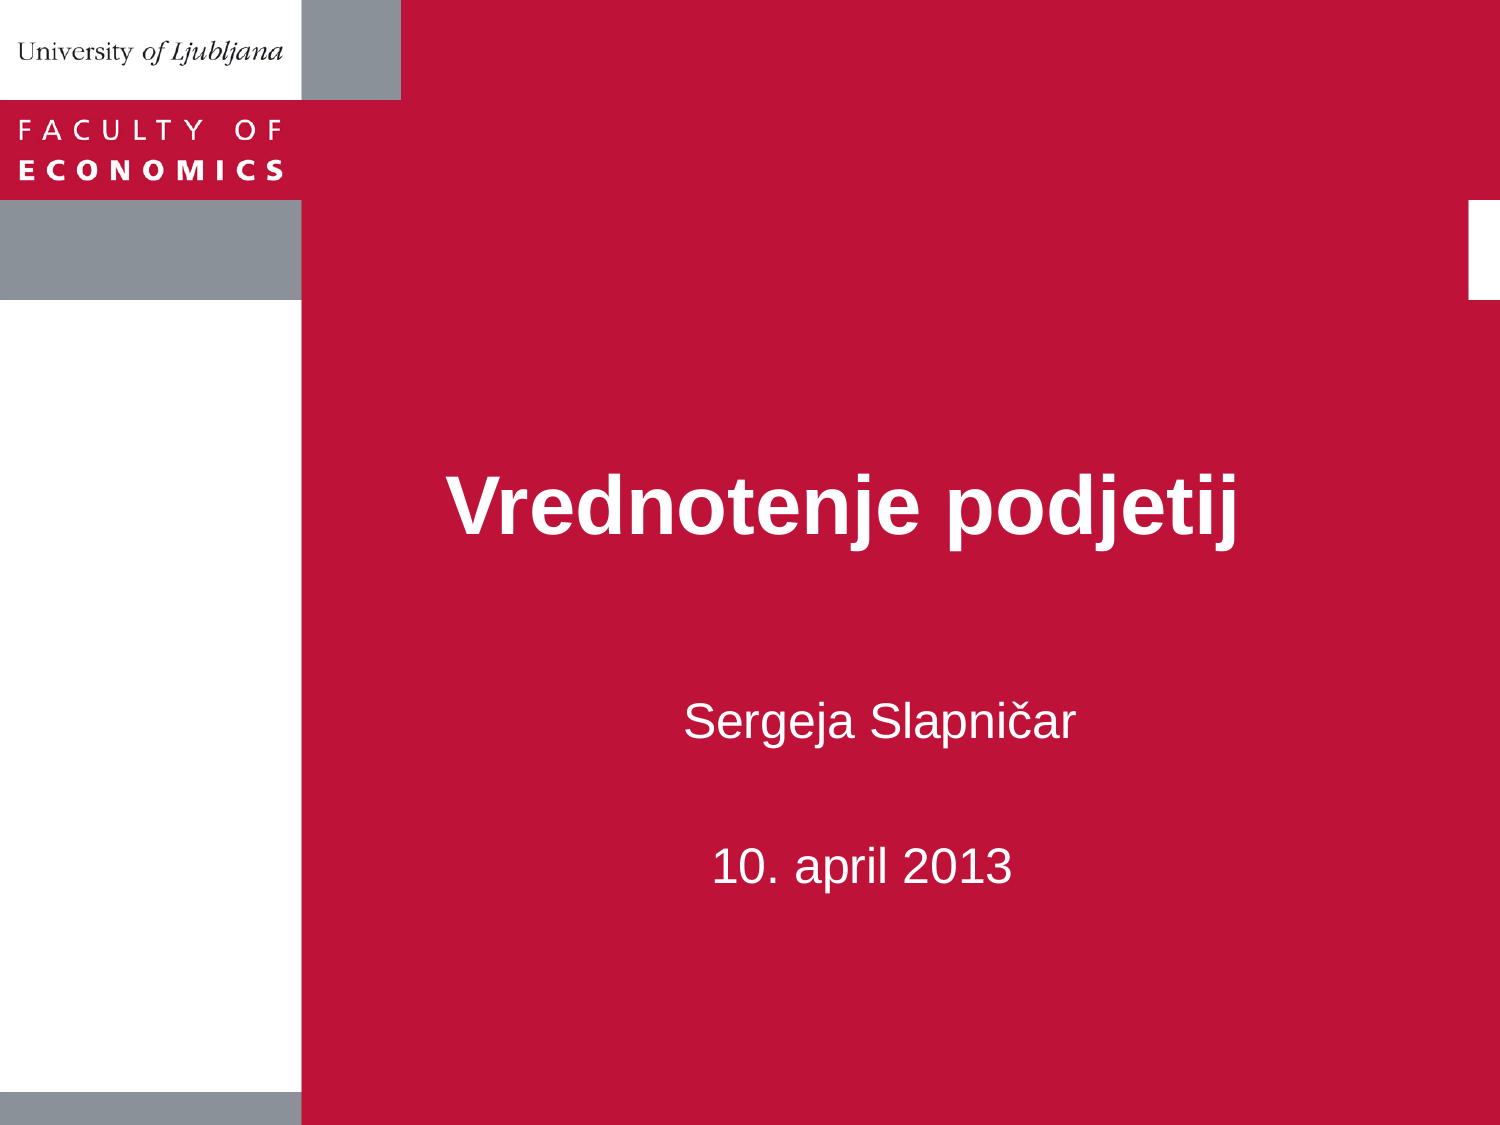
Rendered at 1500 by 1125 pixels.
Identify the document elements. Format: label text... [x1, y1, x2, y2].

picture [0, 0, 1500, 1125]
text_box Sergeja Slapničar 10. april 2013 [312, 680, 1413, 1088]
title Vrednotenje podjetij [430, 444, 1341, 632]
